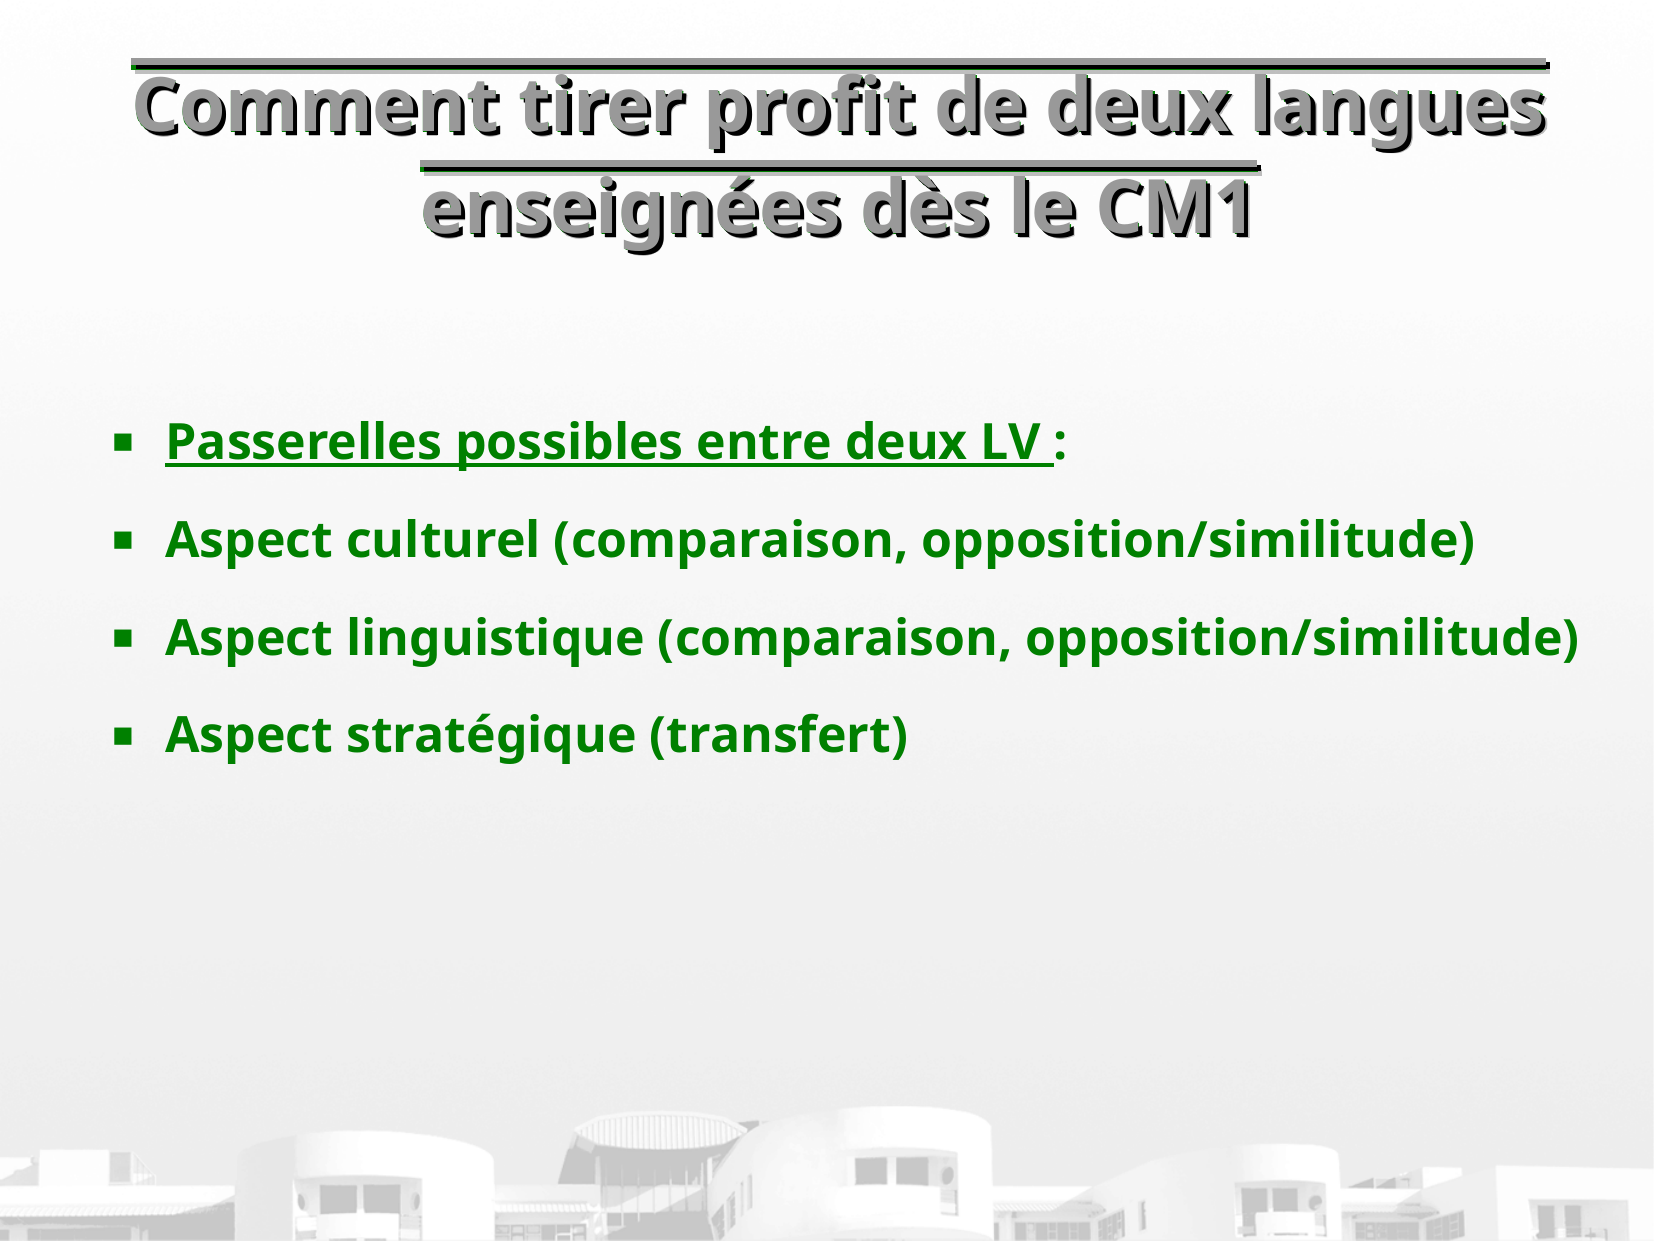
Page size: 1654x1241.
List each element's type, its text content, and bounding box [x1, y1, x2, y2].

title Comment tirer profit de deux langues enseignées dès le CM1 [94, 47, 1583, 260]
list Passerelles possibles entre deux LV : Aspect culturel (comparaison, opposition/similitude) Aspect linguistique (comparaison, opposition/similitude) Aspect stratégique (transfert) [94, 308, 1583, 1028]
picture [0, 0, 1654, 1241]
